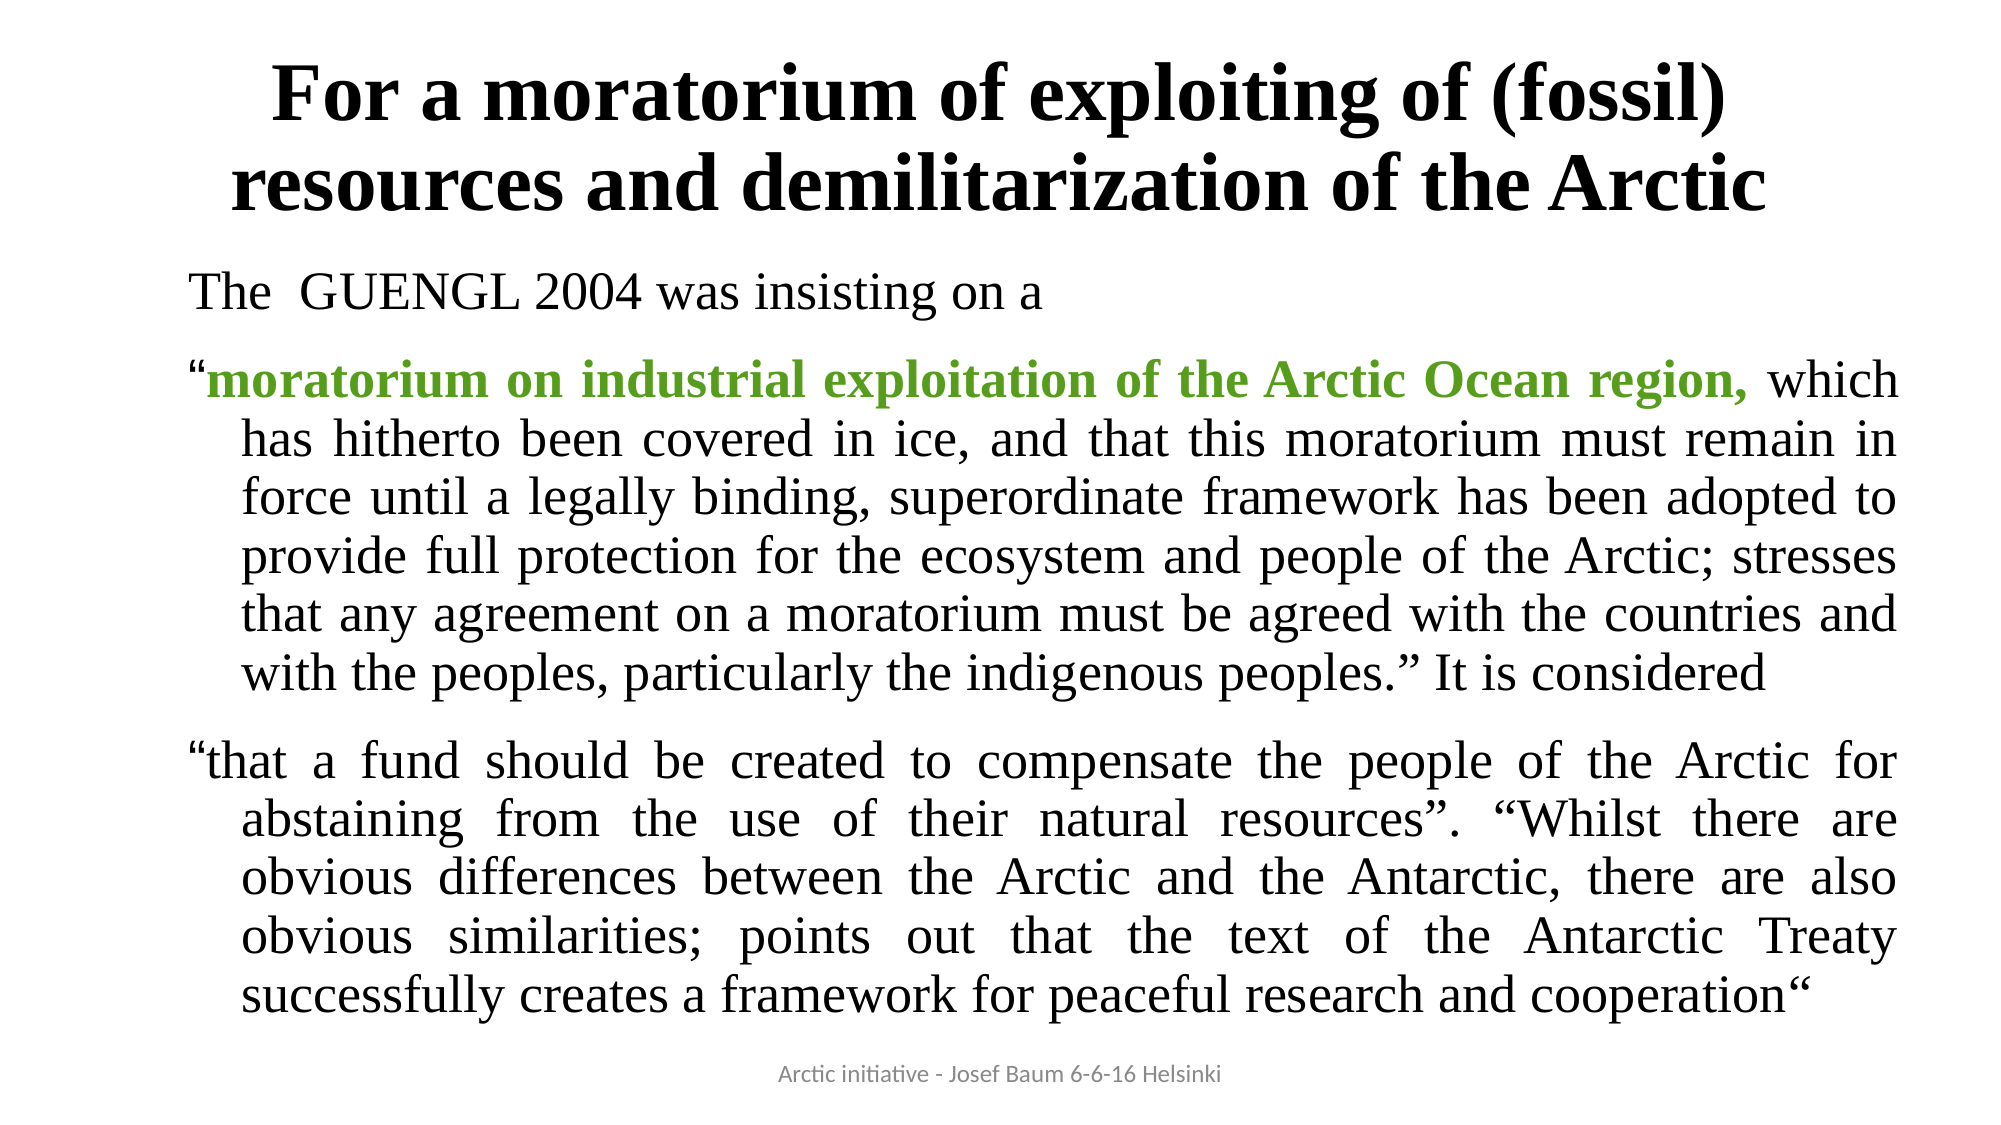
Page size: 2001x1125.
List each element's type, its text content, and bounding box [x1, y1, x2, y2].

list The GUENGL 2004 was insisting on a “moratorium on industrial exploitation of the Arctic Ocean region, which has hitherto been covered in ice, and that this moratorium must remain in force until a legally binding, superordinate framework has been adopted to provide full protection for the ecosystem and people of the Arctic; stresses that any agreement on a moratorium must be agreed with the countries and with the peoples, particularly the indigenous peoples.” It is considered “that a fund should be created to compensate the people of the Arctic for abstaining from the use of their natural resources”. “Whilst there are obvious differences between the Arctic and the Antarctic, there are also obvious similarities; points out that the text of the Antarctic Treaty successfully creates a framework for peaceful research and cooperation“ [99, 263, 1900, 1006]
text_box Arctic initiative - Josef Baum 6-6-16 Helsinki [662, 1042, 1338, 1103]
title For a moratorium of exploiting of (fossil) resources and demilitarization of the Arctic [99, 46, 1900, 232]
